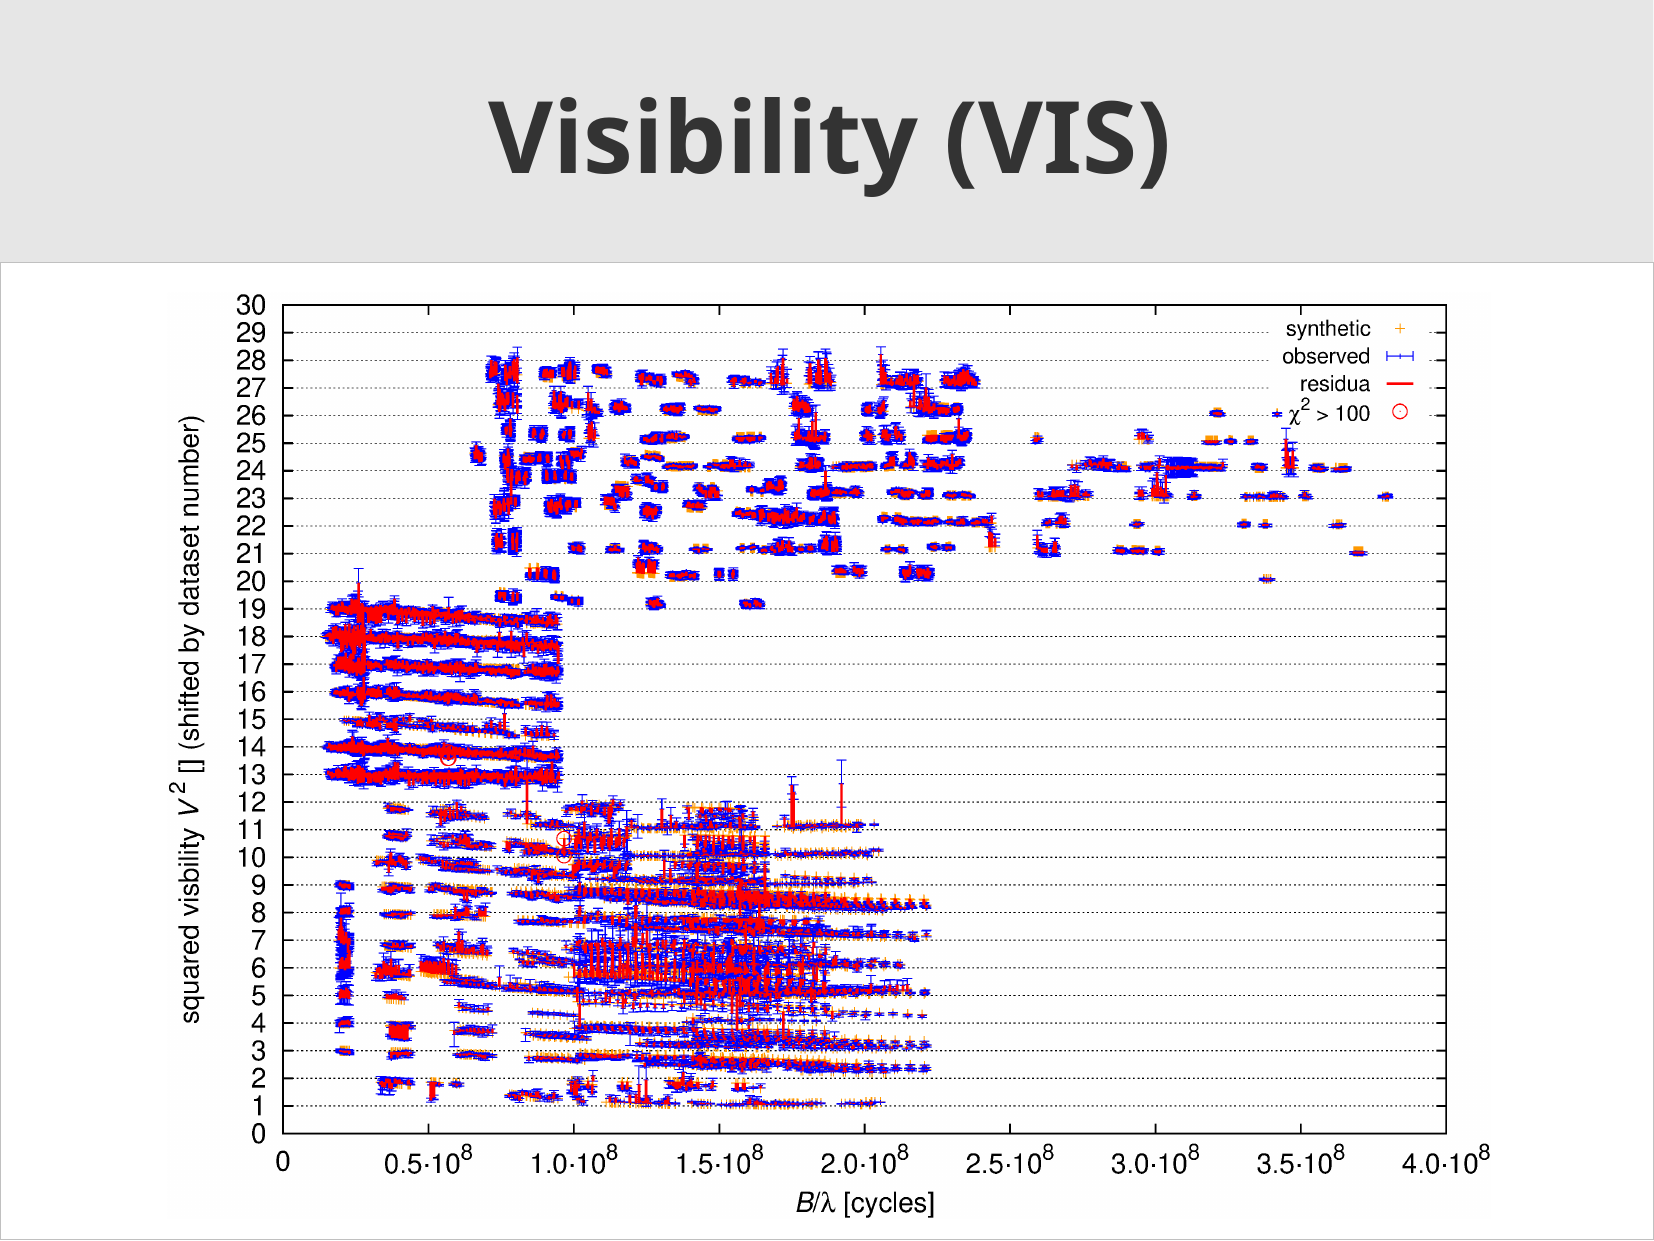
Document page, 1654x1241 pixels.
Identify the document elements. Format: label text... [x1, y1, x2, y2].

picture [167, 292, 1491, 1219]
title Visibility (VIS) [124, 31, 1537, 239]
